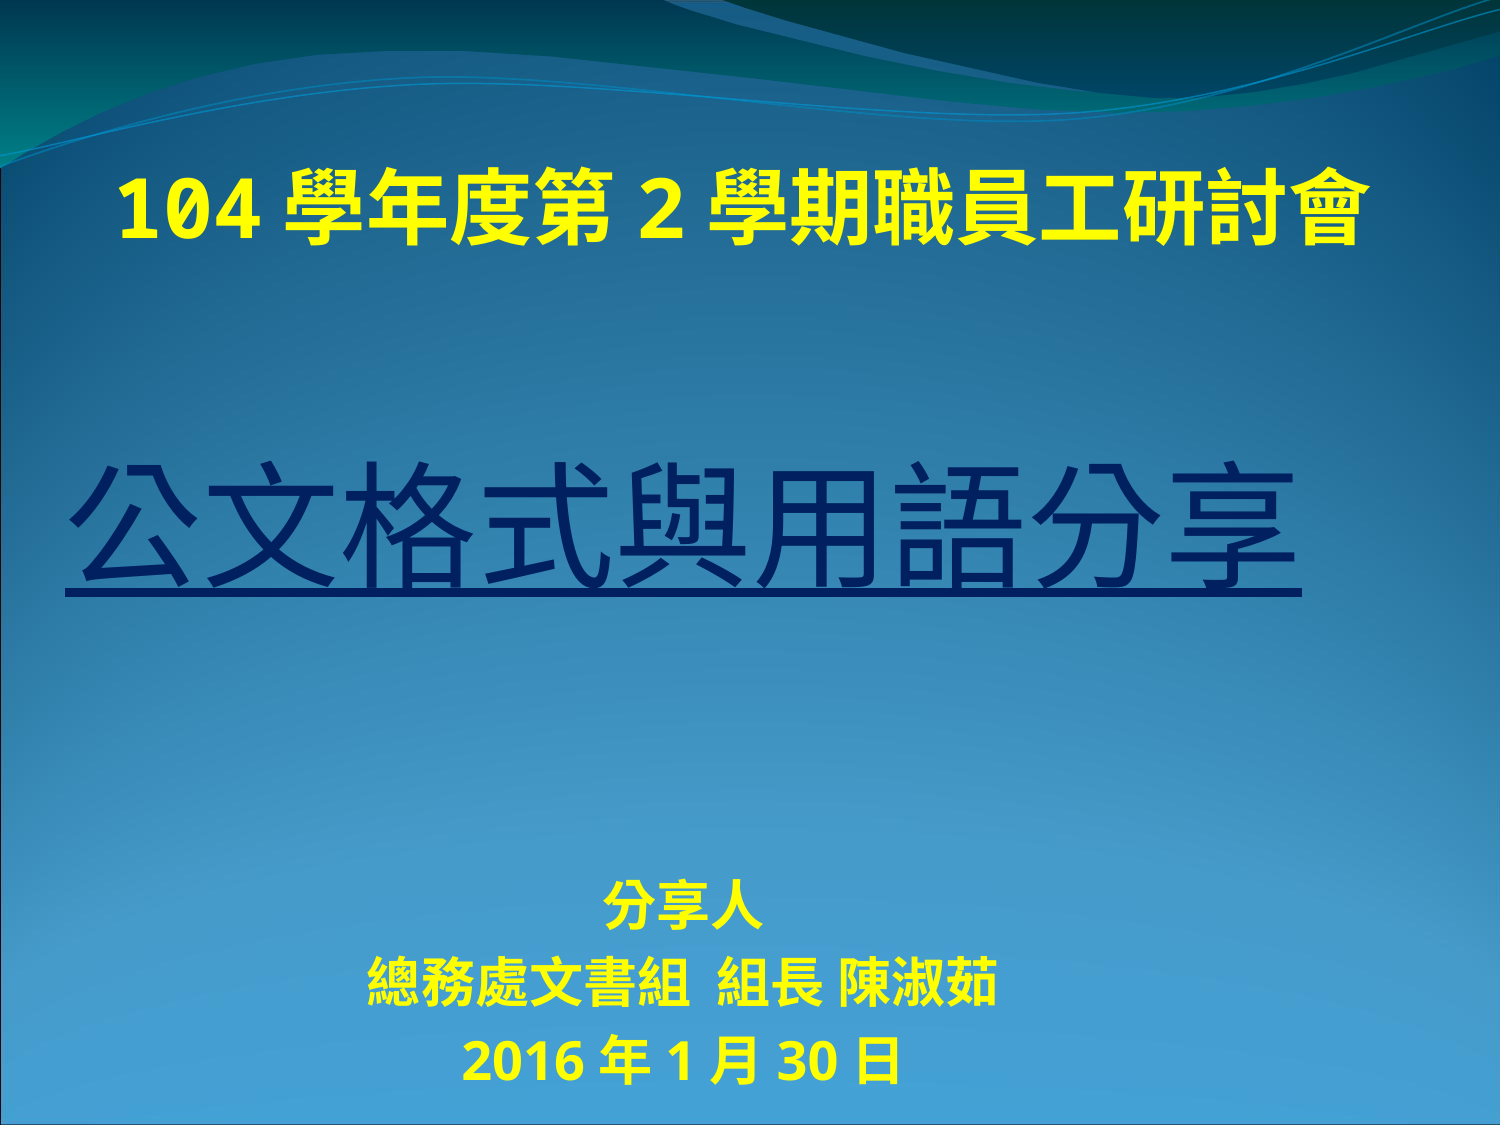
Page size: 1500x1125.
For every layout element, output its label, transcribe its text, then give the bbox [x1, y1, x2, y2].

subtitle 公文格式與用語分享 分享人 總務處文書組 組長 陳淑茹 2016年1月30日 [64, 432, 1436, 1024]
title 104學年度第2學期職員工研討會 [41, 78, 1447, 256]
